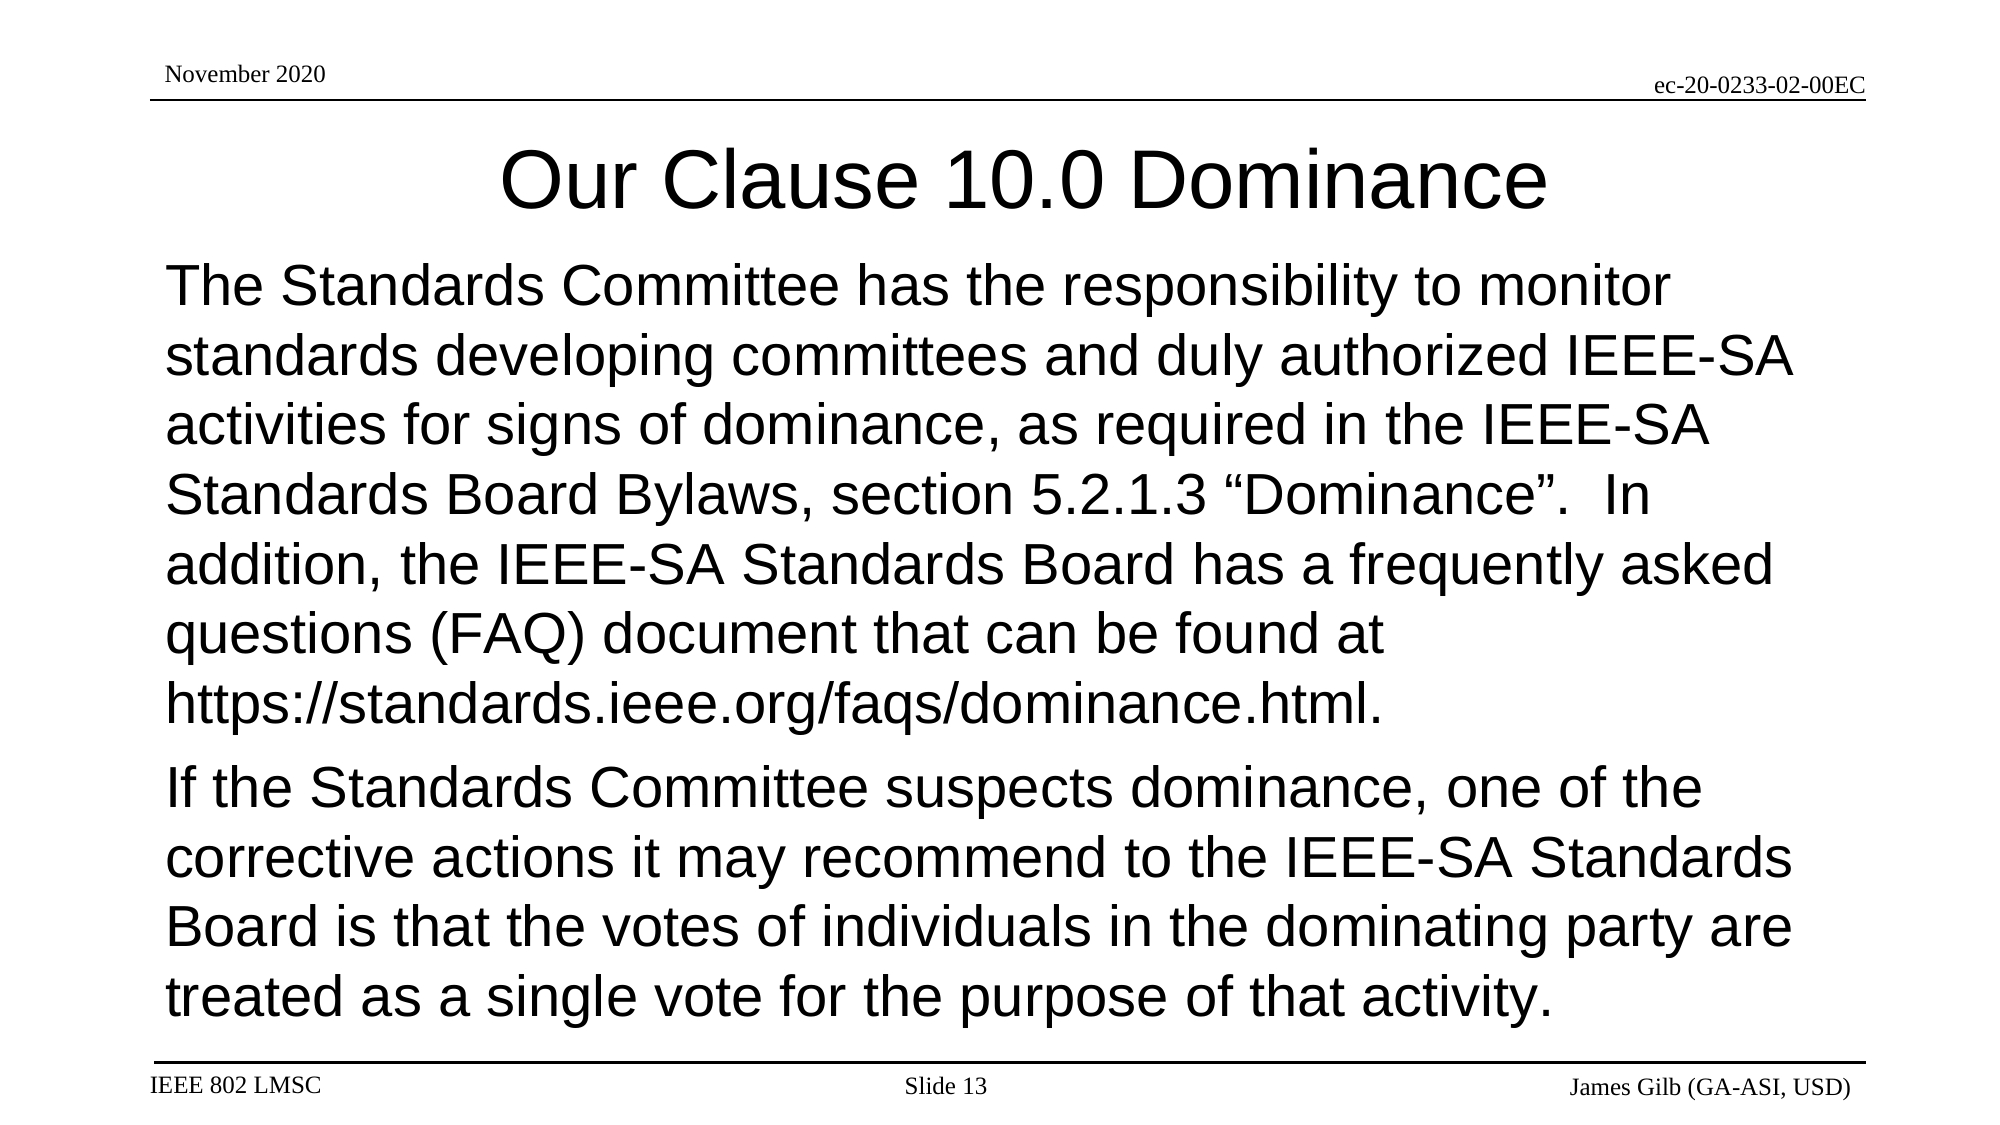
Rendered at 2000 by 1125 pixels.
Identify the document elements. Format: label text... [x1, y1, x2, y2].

list The Standards Committee has the responsibility to monitor standards developing committees and duly authorized IEEE-SA activities for signs of dominance, as required in the IEEE-SA Standards Board Bylaws, section 5.2.1.3 “Dominance”. In addition, the IEEE-SA Standards Board has a frequently asked questions (FAQ) document that can be found at https://standards.ieee.org/faqs/dominance.html. If the Standards Committee suspects dominance, one of the corrective actions it may recommend to the IEEE-SA Standards Board is that the votes of individuals in the dominating party are treated as a single vote for the purpose of that activity. [149, 239, 1900, 1051]
title Our Clause 10.0 Dominance [149, 112, 1900, 238]
